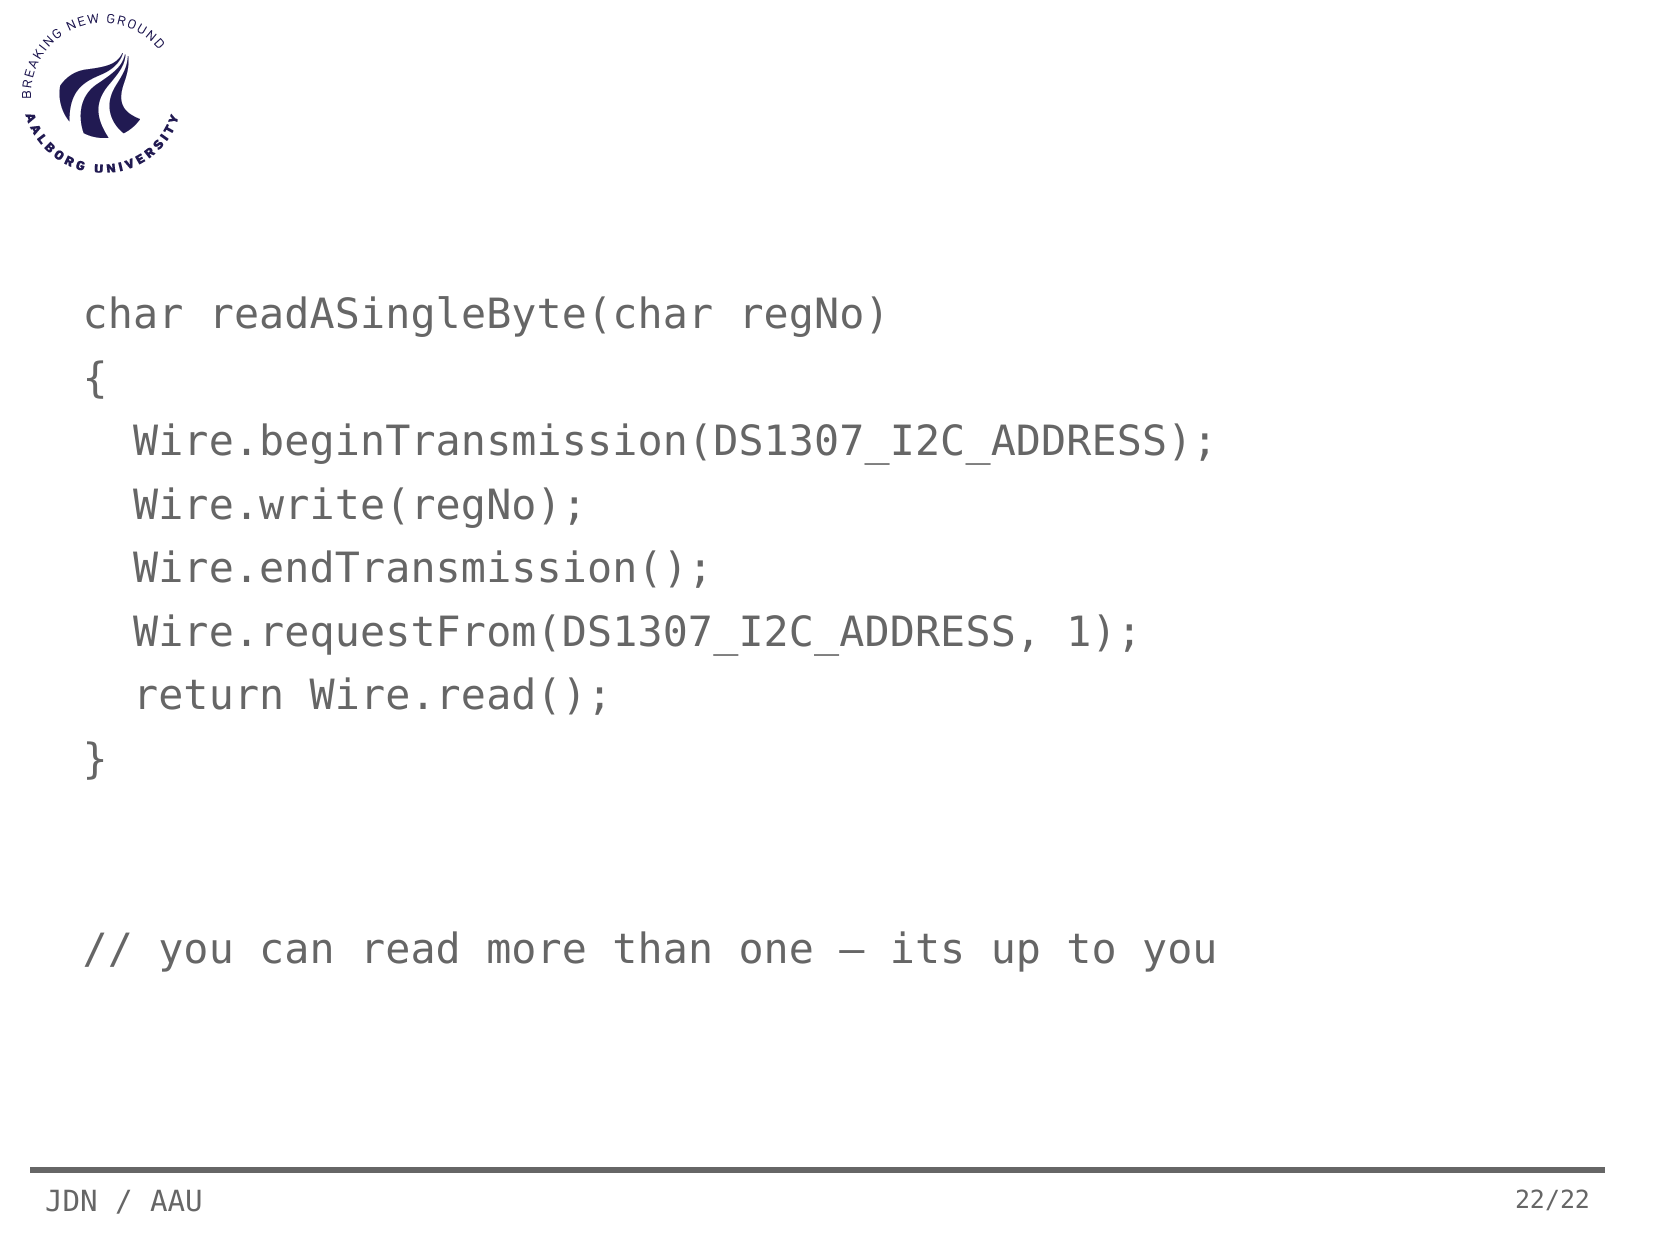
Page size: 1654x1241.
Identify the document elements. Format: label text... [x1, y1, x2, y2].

list char readASingleByte(char regNo) { Wire.beginTransmission(DS1307_I2C_ADDRESS); Wire.write(regNo); Wire.endTransmission(); Wire.requestFrom(DS1307_I2C_ADDRESS, 1); return Wire.read(); } // you can read more than one – its up to you [82, 290, 1571, 1010]
picture [22, 13, 178, 173]
